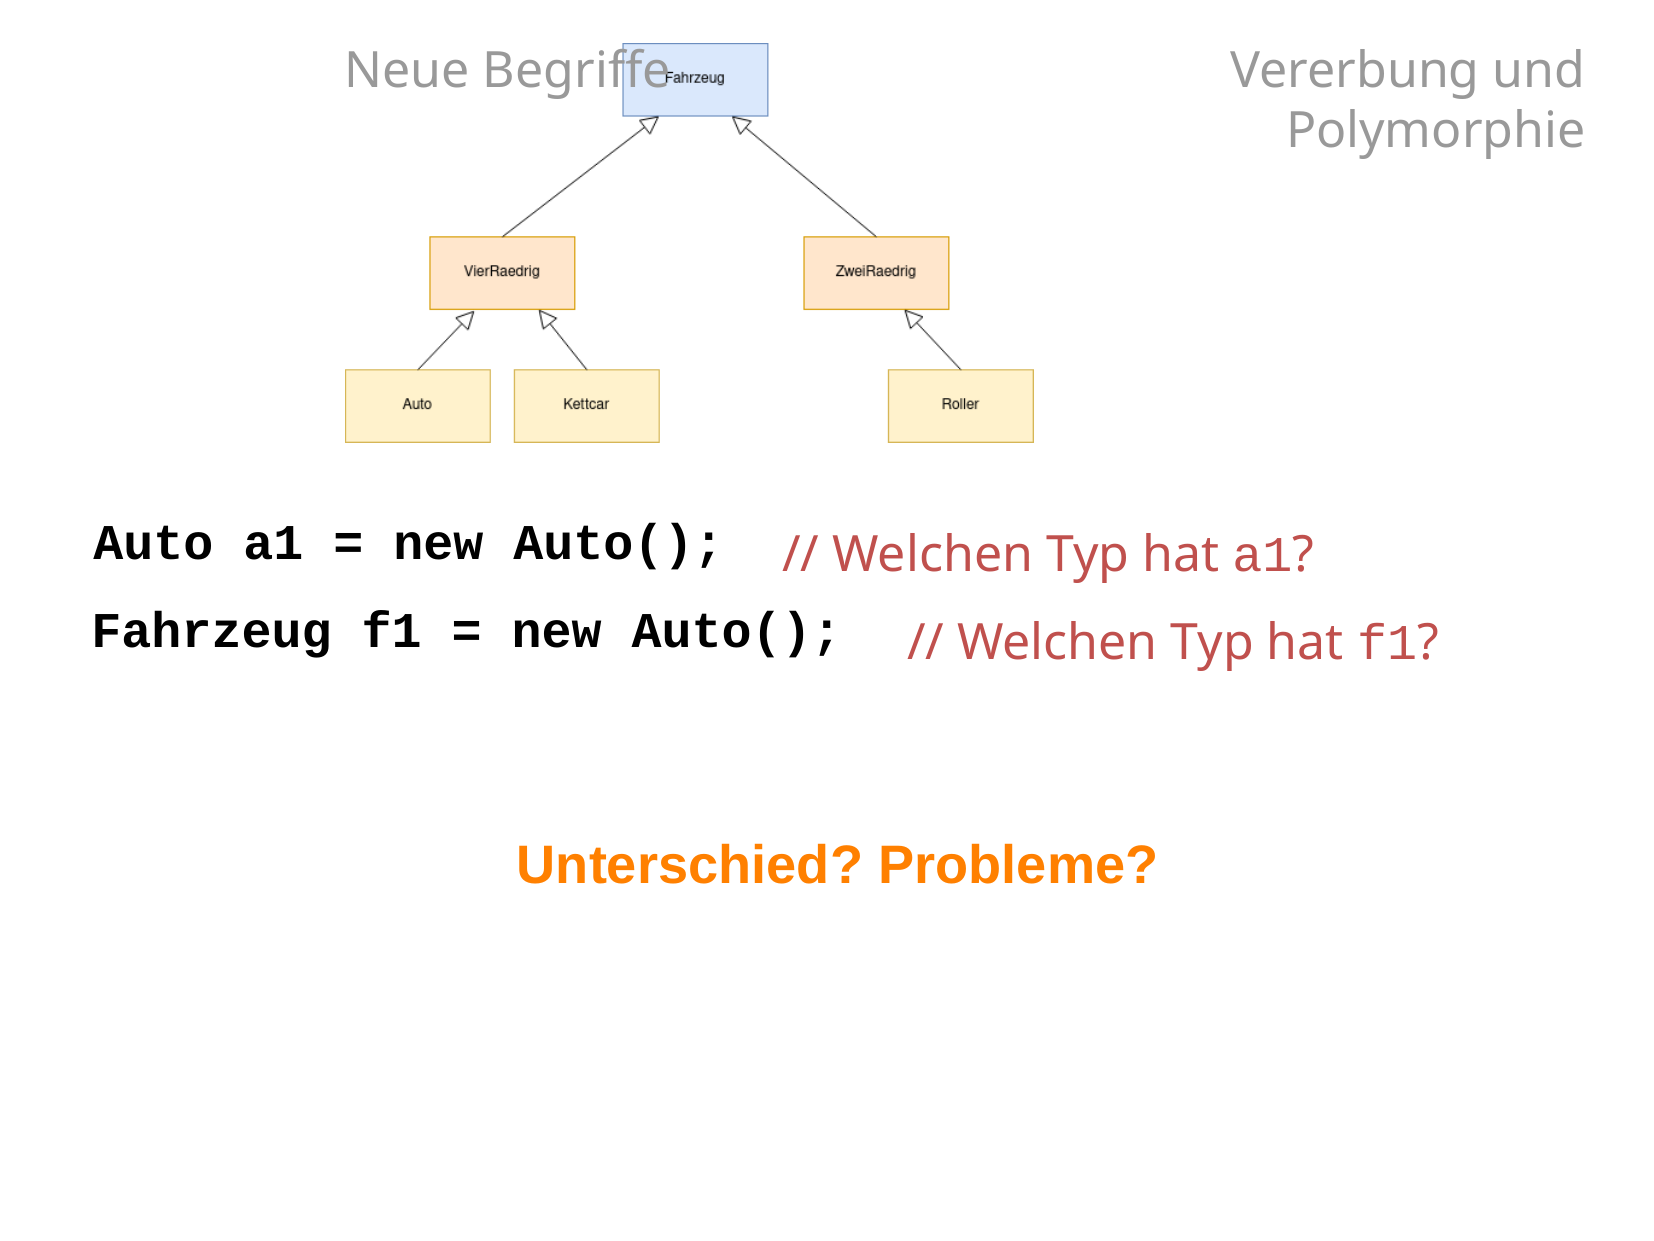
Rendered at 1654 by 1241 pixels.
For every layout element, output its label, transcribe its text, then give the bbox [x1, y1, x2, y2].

text_box // Welchen Typ hat f1? [892, 598, 1536, 688]
text_box Unterschied? Probleme? [501, 826, 1388, 903]
text_box Neue Begriffe Vererbung und Polymorphie [59, 29, 1625, 119]
text_box Auto a1 = new Auto(); [78, 510, 739, 582]
picture [345, 119, 1034, 443]
text_box Fahrzeug f1 = new Auto(); [76, 598, 857, 671]
text_box // Welchen Typ hat a1? [767, 510, 1441, 599]
